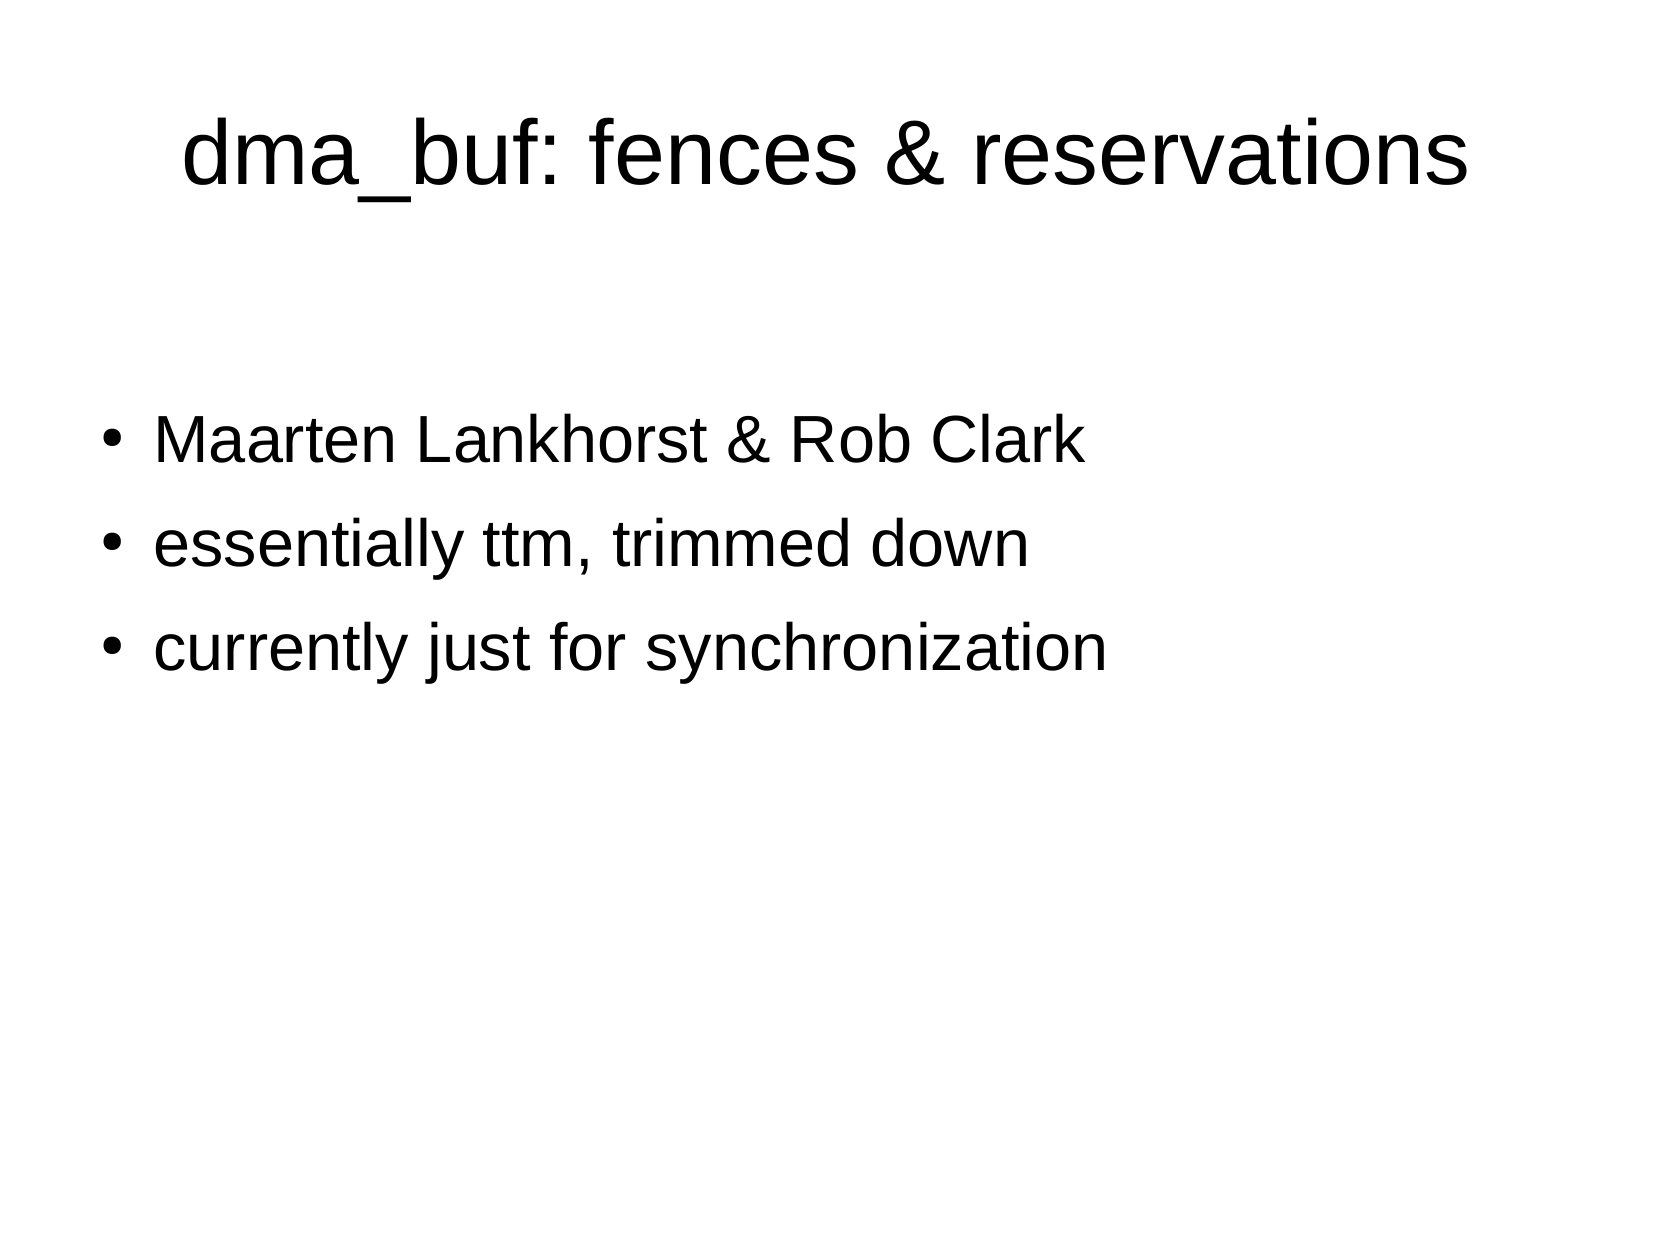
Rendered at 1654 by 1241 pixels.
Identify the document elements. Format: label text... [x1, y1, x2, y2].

list Maarten Lankhorst & Rob Clark essentially ttm, trimmed down currently just for synchronization [82, 401, 1571, 1109]
title dma_buf: fences & reservations [82, 49, 1571, 257]
